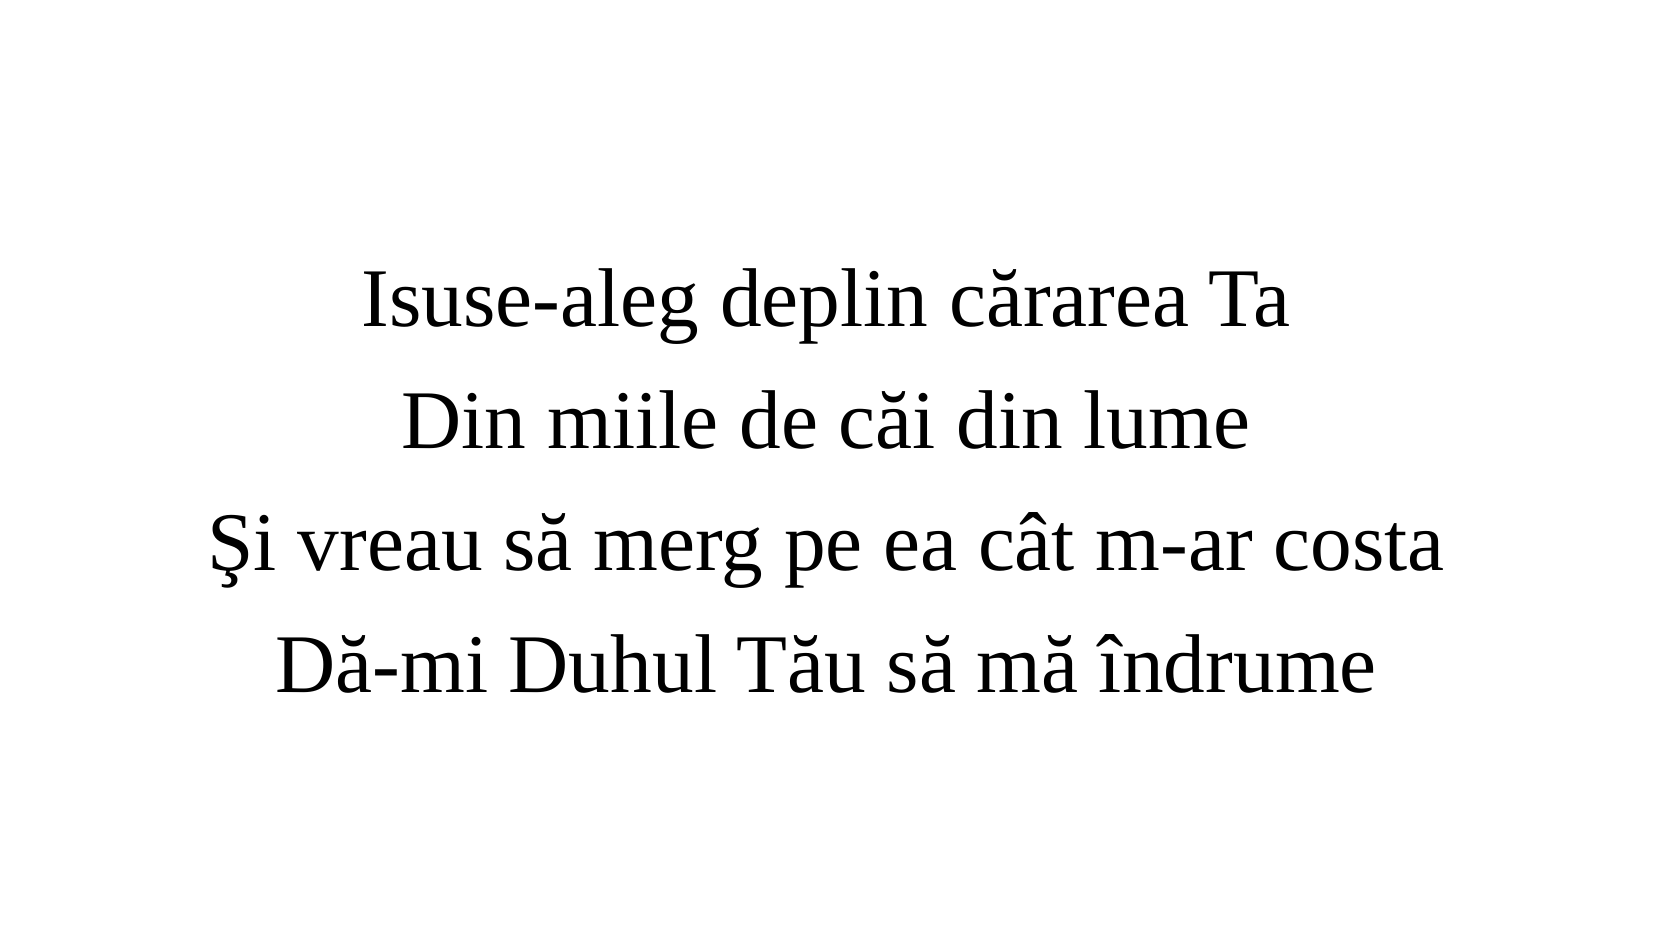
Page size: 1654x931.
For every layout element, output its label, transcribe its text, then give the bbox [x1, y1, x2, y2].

subtitle Isuse-aleg deplin cărarea Ta Din miile de căi din lume Şi vreau să merg pe ea cât m-ar costa Dă-mi Duhul Tău să mă îndrume [70, 239, 1583, 713]
